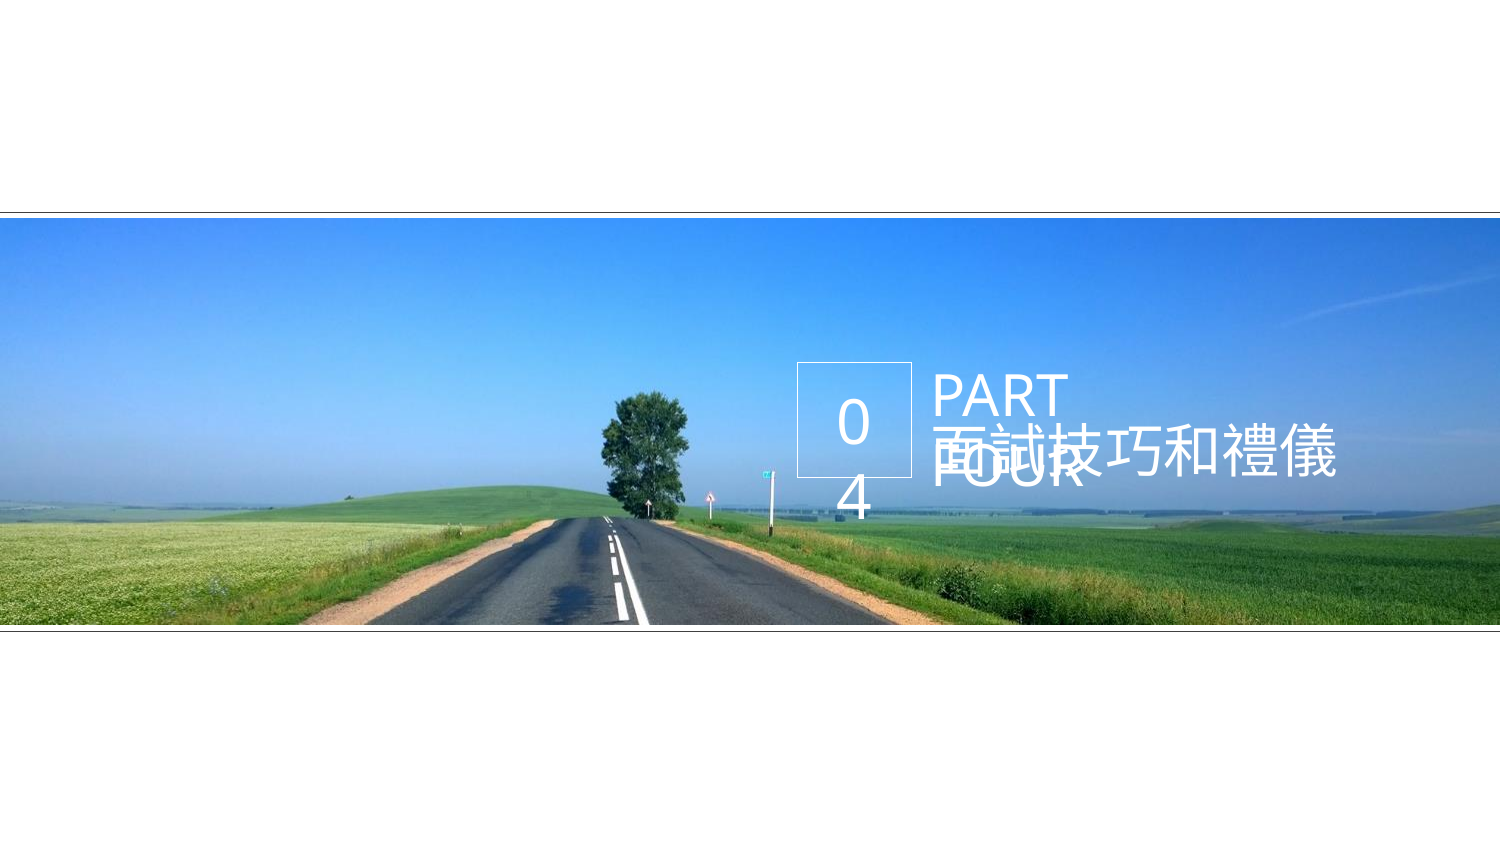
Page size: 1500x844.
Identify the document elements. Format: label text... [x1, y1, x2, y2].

text_box 04 [813, 374, 896, 466]
text_box 面試技巧和禮儀 [915, 445, 1471, 499]
text_box PART FOUR [915, 351, 1164, 437]
